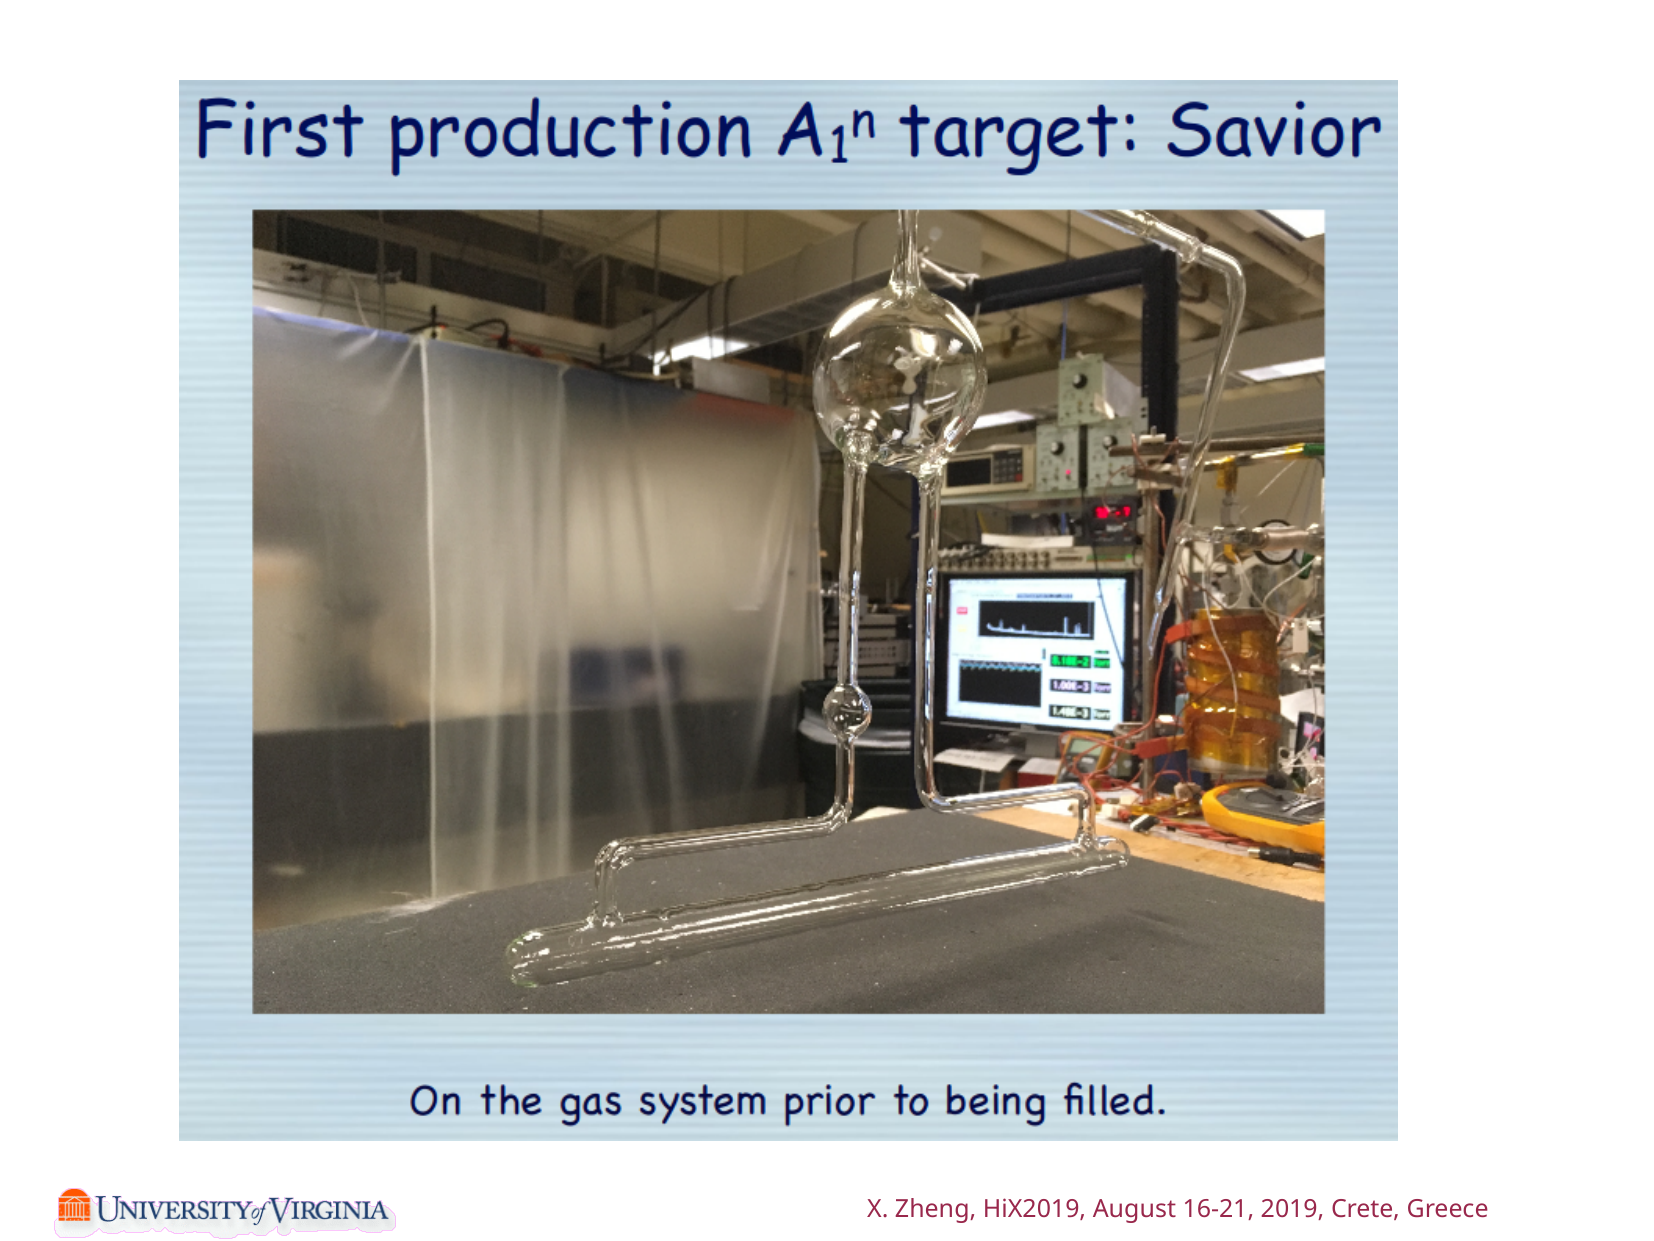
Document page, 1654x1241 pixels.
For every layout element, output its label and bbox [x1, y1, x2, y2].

picture [179, 80, 1398, 1141]
picture [35, 1171, 409, 1241]
